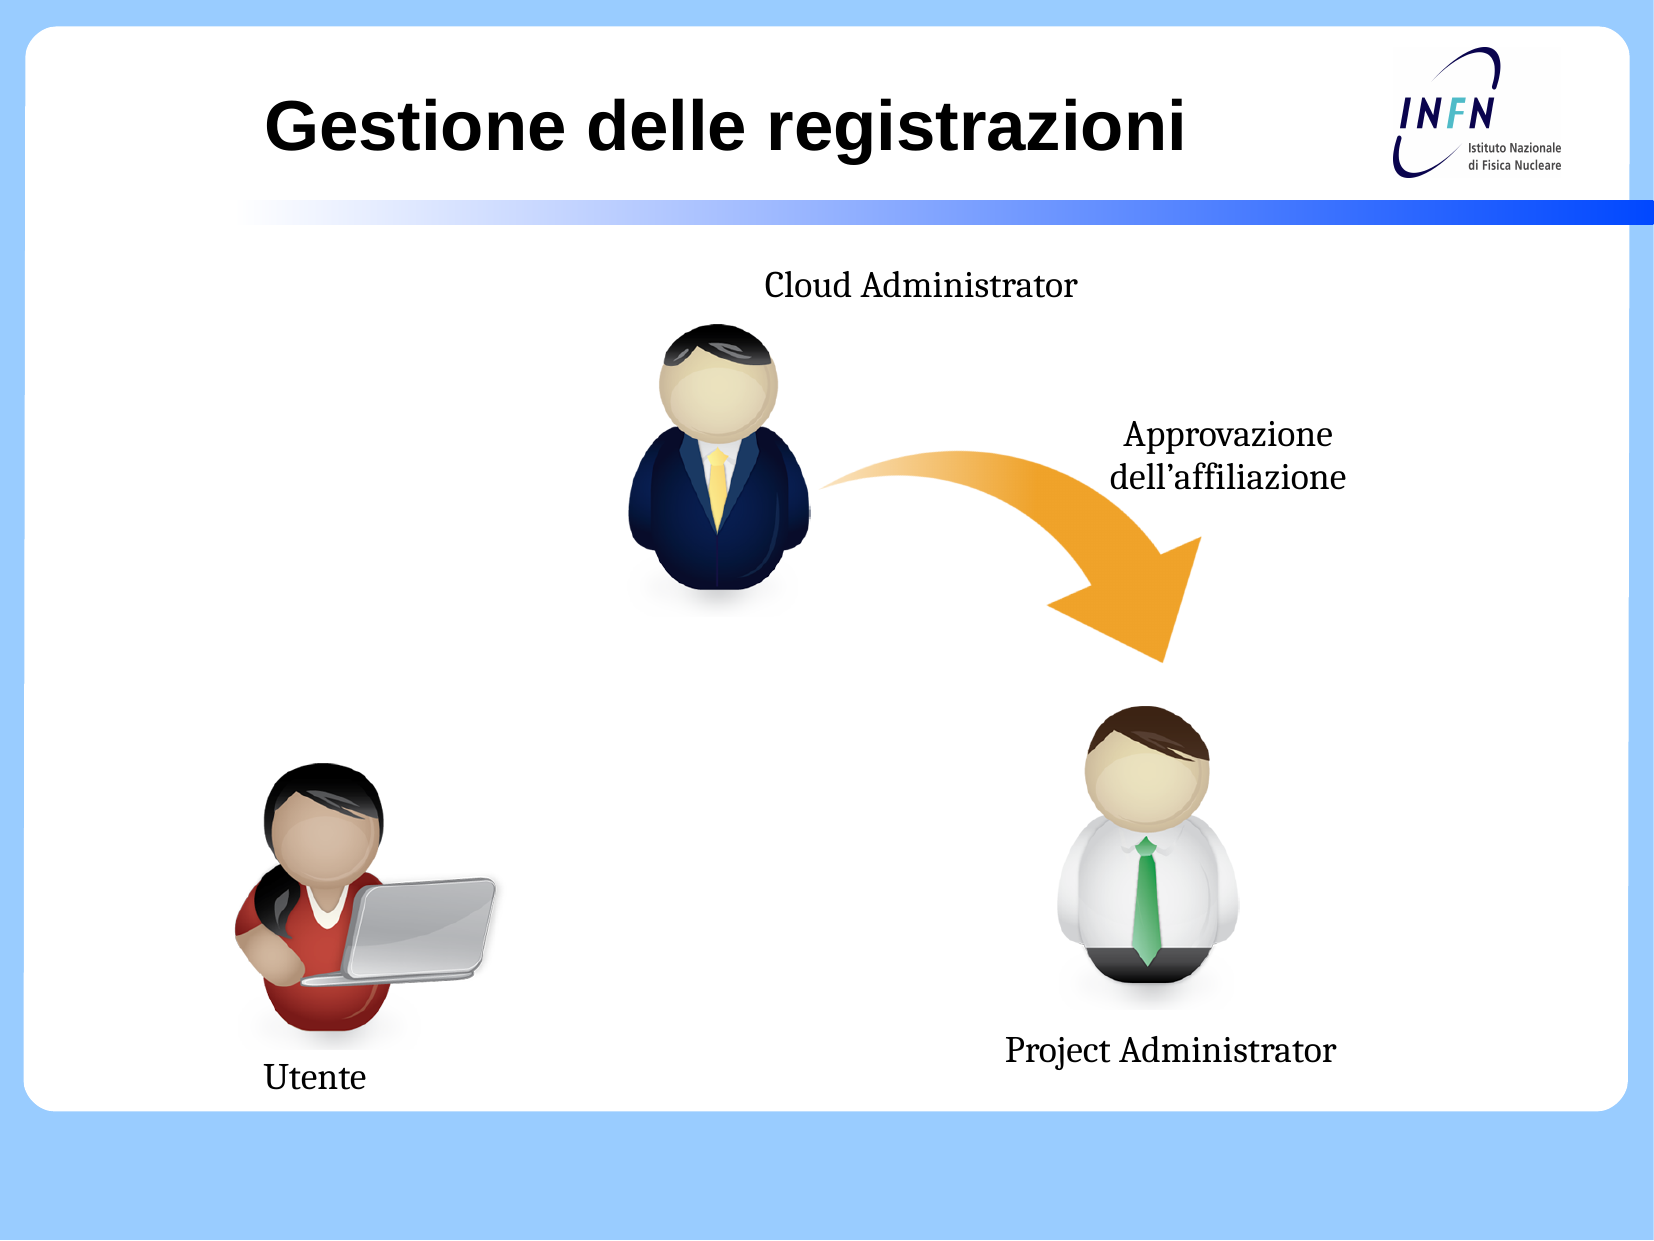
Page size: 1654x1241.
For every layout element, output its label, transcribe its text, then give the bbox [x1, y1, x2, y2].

text_box Approvazione dell’affiliazione [1095, 405, 1408, 507]
picture [1393, 47, 1561, 178]
text_box Cloud Administrator [750, 256, 1155, 316]
text_box Gestione delle registrazioni [82, 46, 1370, 199]
picture [600, 299, 1261, 1010]
picture [210, 746, 508, 1051]
text_box Utente [248, 1048, 406, 1107]
text_box Project Administrator [990, 1021, 1416, 1081]
